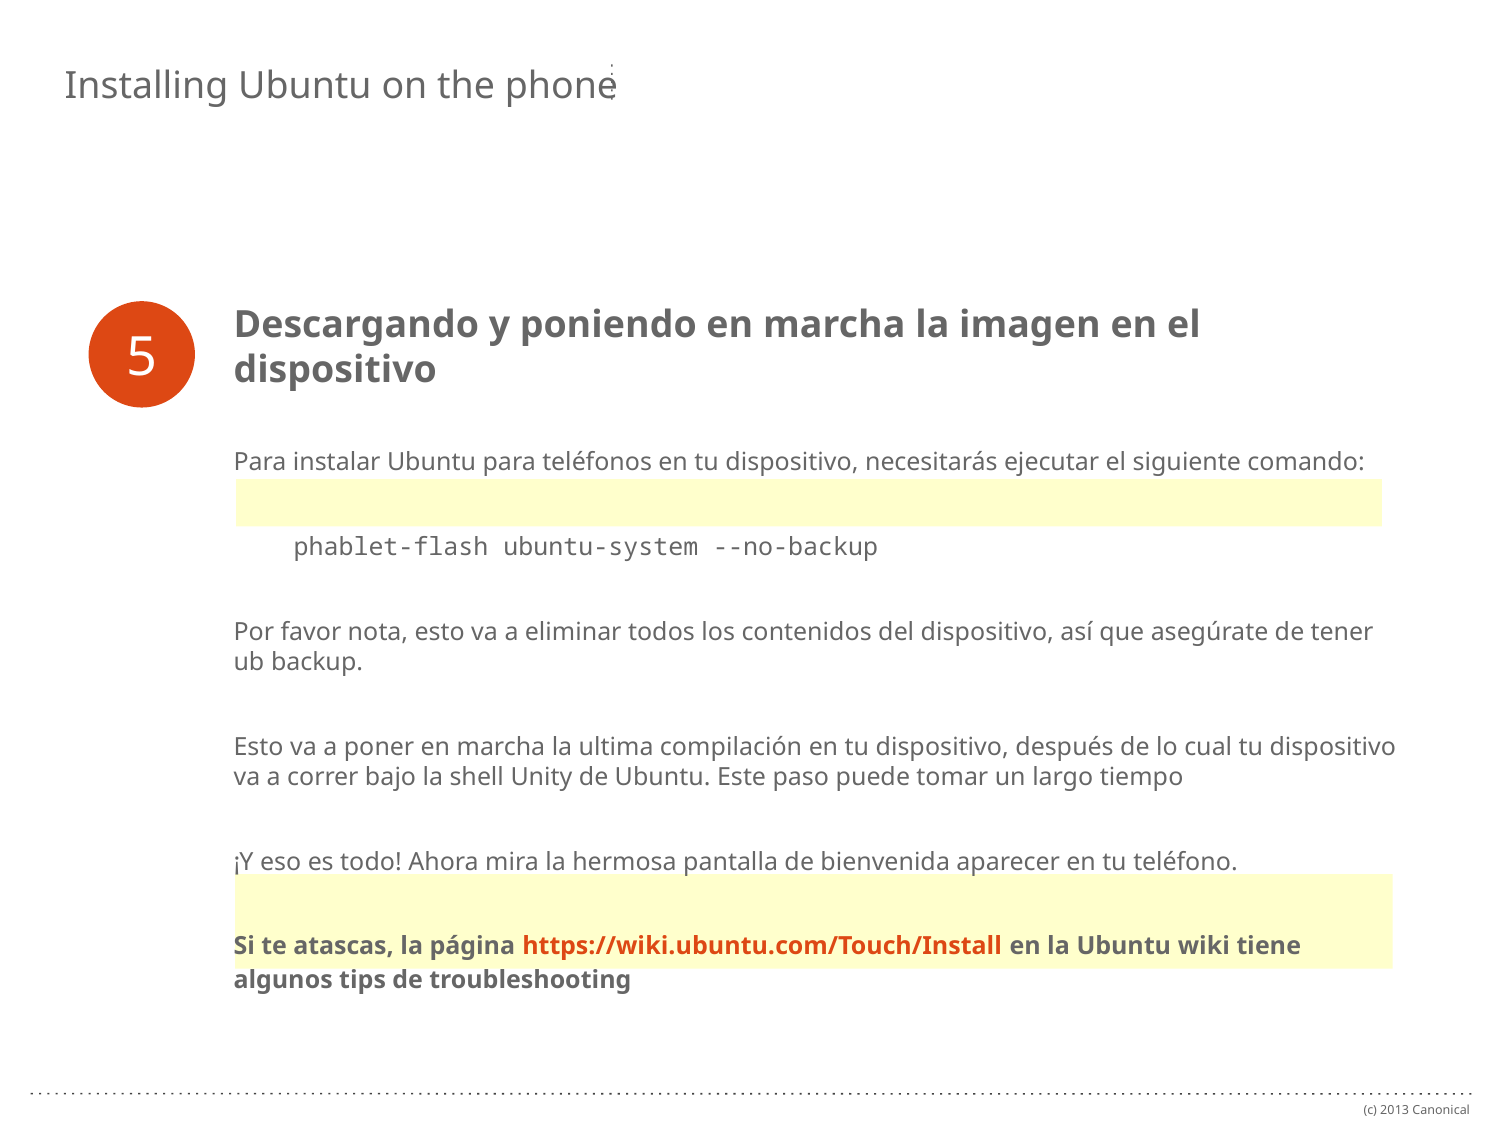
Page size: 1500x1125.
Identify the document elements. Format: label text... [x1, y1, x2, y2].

title Installing Ubuntu on the phone [49, 53, 650, 114]
list Descargando y poniendo en marcha la imagen en el dispositivo Para instalar Ubuntu para teléfonos en tu dispositivo, necesitarás ejecutar el siguiente comando: phablet-flash ubuntu-system --no-backup Por favor nota, esto va a eliminar todos los contenidos del dispositivo, así que asegúrate de tener ub backup. Esto va a poner en marcha la ultima compilación en tu dispositivo, después de lo cual tu dispositivo va a correr bajo la shell Unity de Ubuntu. Este paso puede tomar un largo tiempo ¡Y eso es todo! Ahora mira la hermosa pantalla de bienvenida aparecer en tu teléfono. Si te atascas, la página https://wiki.ubuntu.com/Touch/Install en la Ubuntu wiki tiene algunos tips de troubleshooting [70, 165, 1421, 969]
text_box (c) 2013 Canonical [19, 1099, 1485, 1119]
text_box 5 [88, 301, 195, 408]
